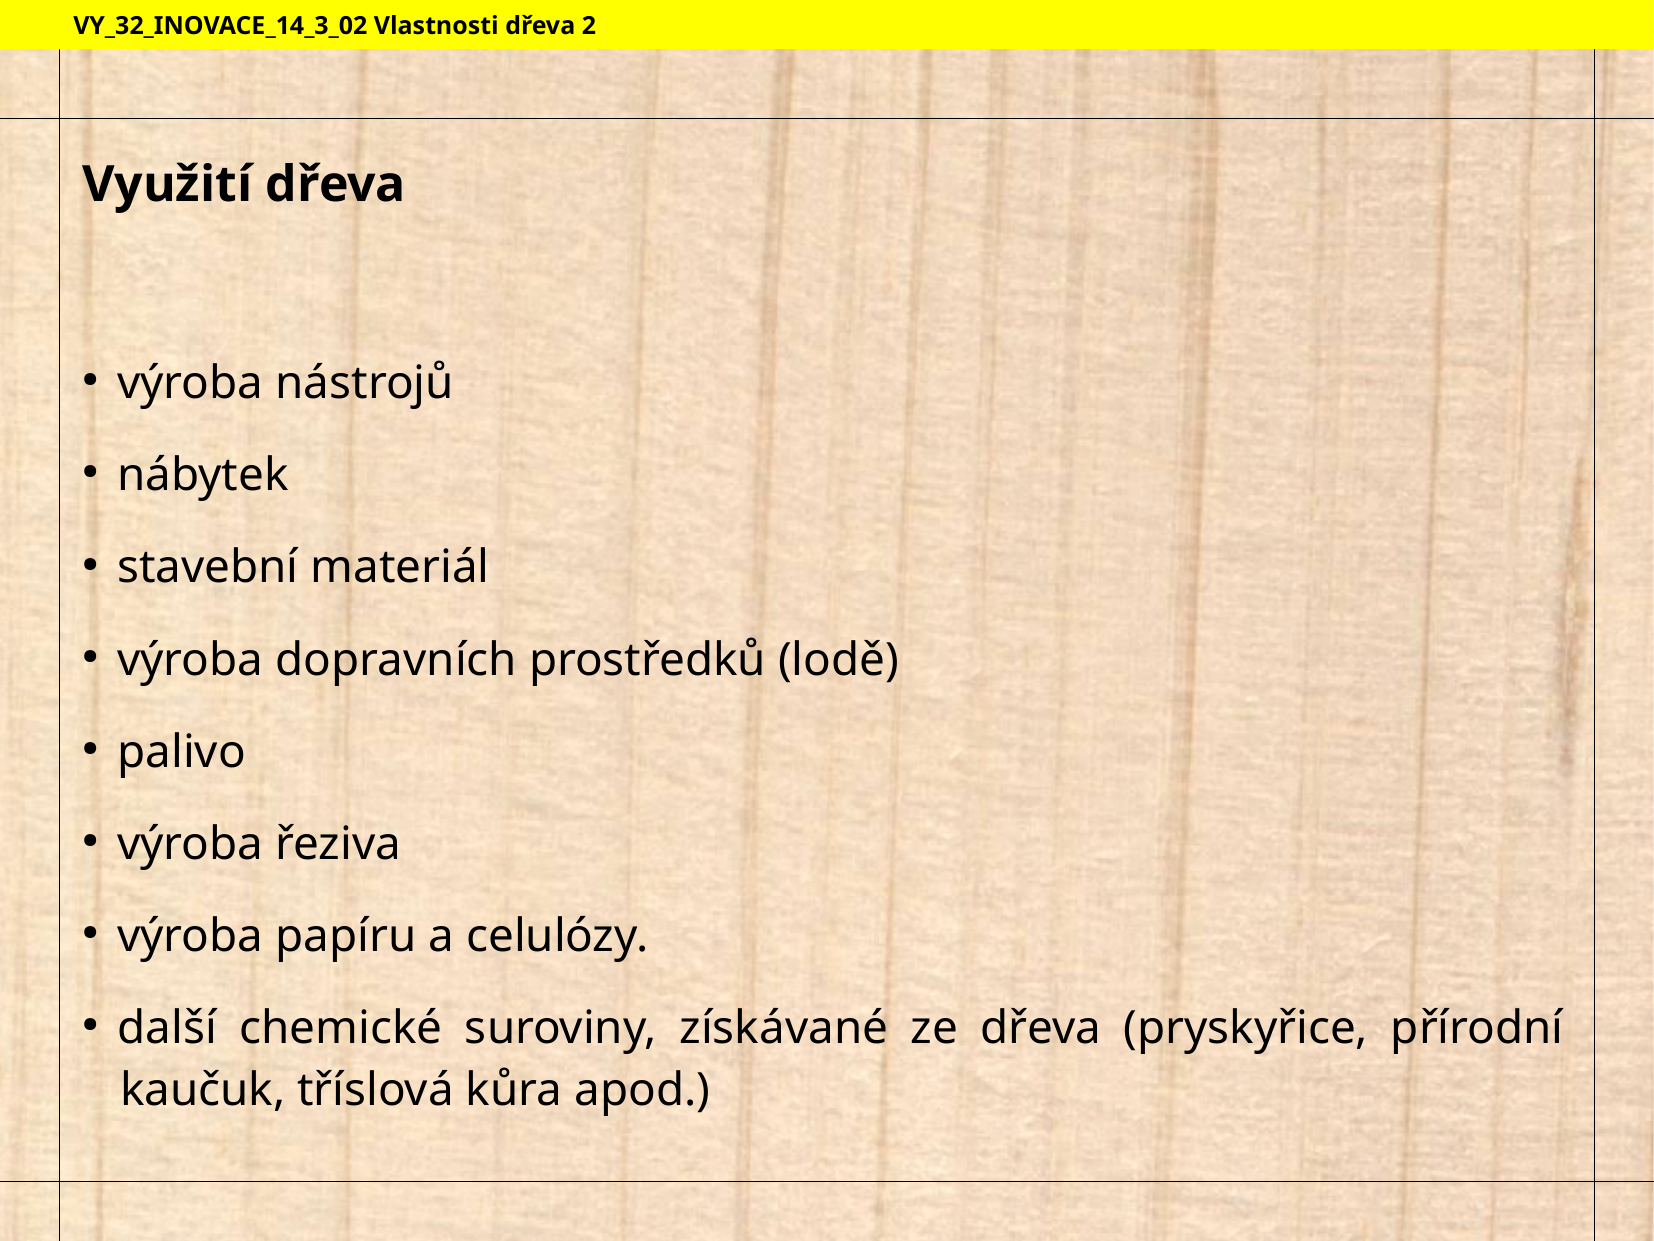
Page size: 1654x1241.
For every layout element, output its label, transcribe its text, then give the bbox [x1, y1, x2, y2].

picture [0, 119, 59, 1181]
picture [1595, 1182, 1654, 1241]
picture [60, 119, 1594, 1181]
picture [1595, 119, 1654, 1181]
picture [60, 1182, 1594, 1241]
picture [60, 50, 1594, 118]
text_box VY_32_INOVACE_14_3_02 Vlastnosti dřeva 2 [0, 0, 1654, 47]
picture [0, 50, 59, 118]
picture [1595, 50, 1654, 118]
picture [0, 1182, 59, 1241]
list Využití dřeva výroba nástrojů nábytek stavební materiál výroba dopravních prostředků (lodě) palivo výroba řeziva výroba papíru a celulózy. další chemické suroviny, získávané ze dřeva (pryskyřice, přírodní kaučuk, tříslová kůra apod.) [76, 147, 1565, 1237]
